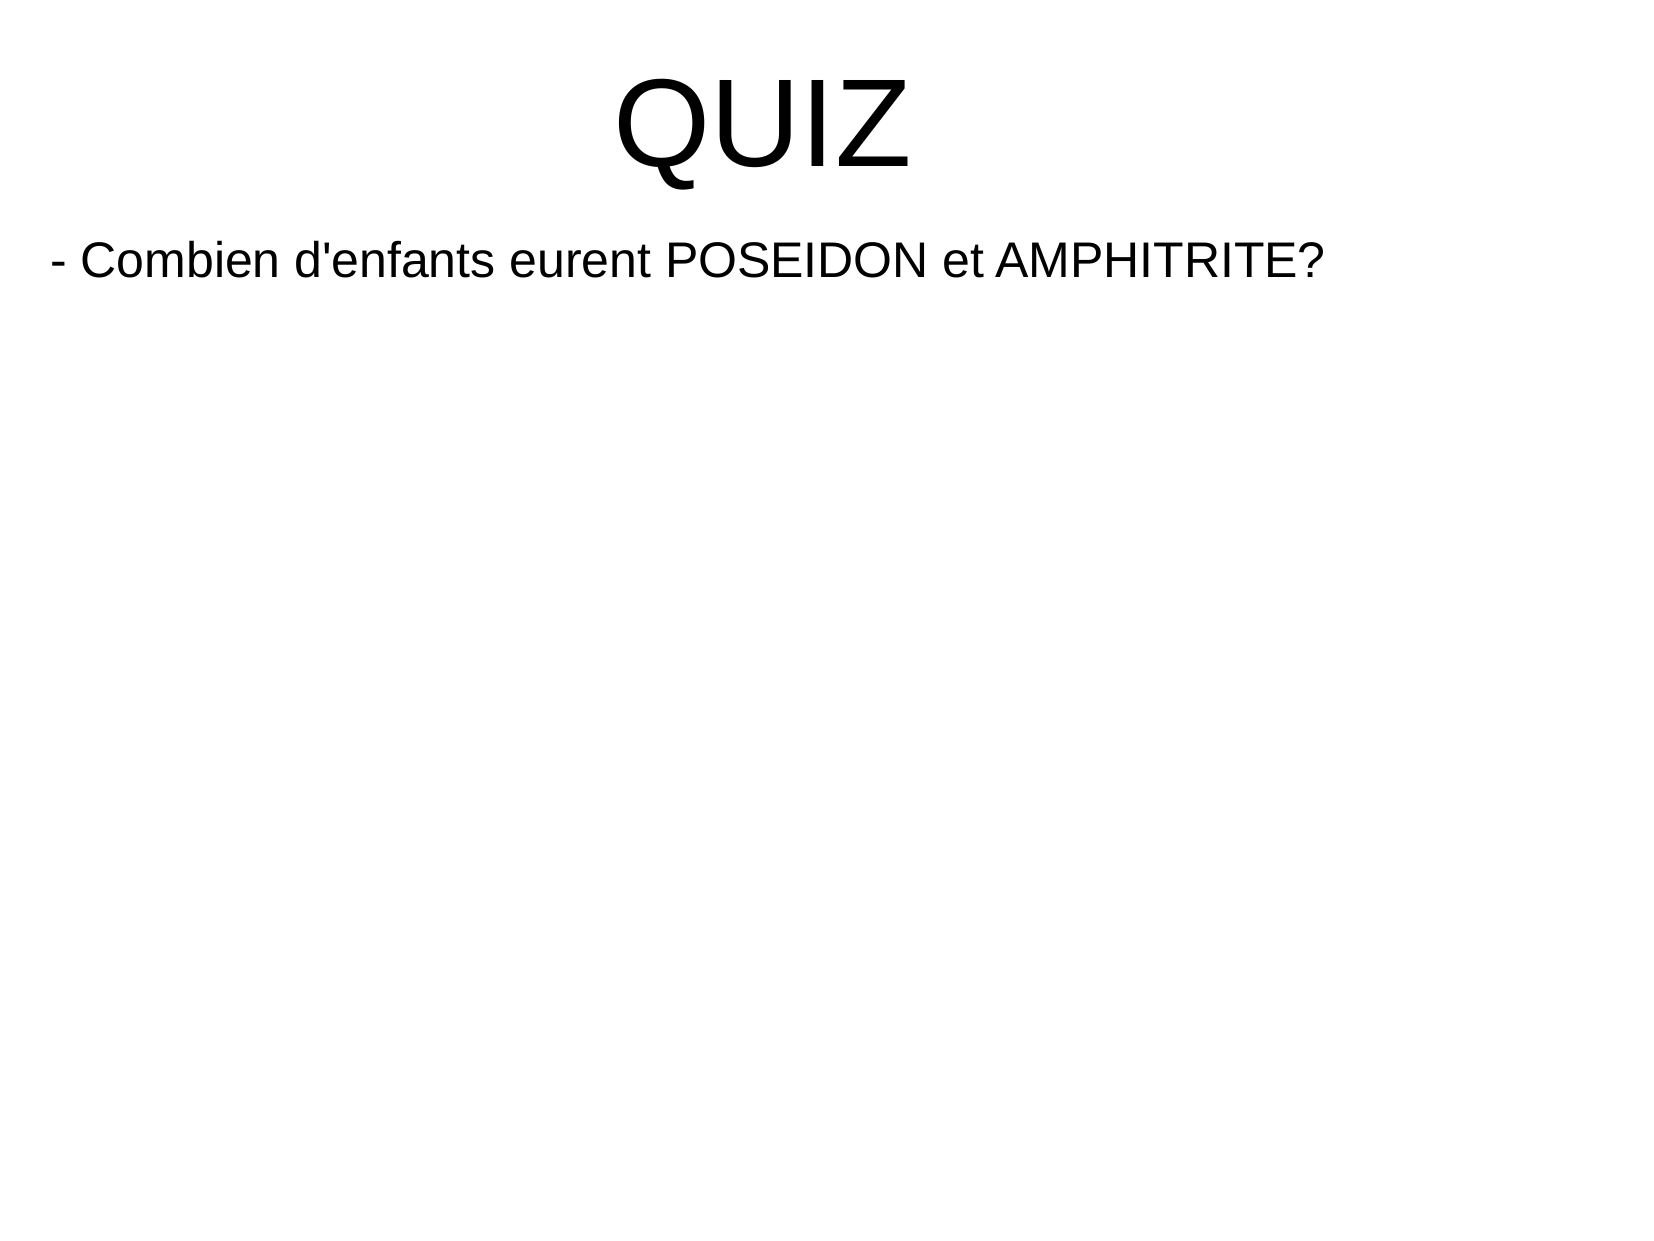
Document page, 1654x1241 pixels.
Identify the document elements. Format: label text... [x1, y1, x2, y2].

text_box QUIZ [389, 46, 1229, 201]
text_box - Combien d'enfants eurent POSEIDON et AMPHITRITE? [35, 224, 1654, 295]
